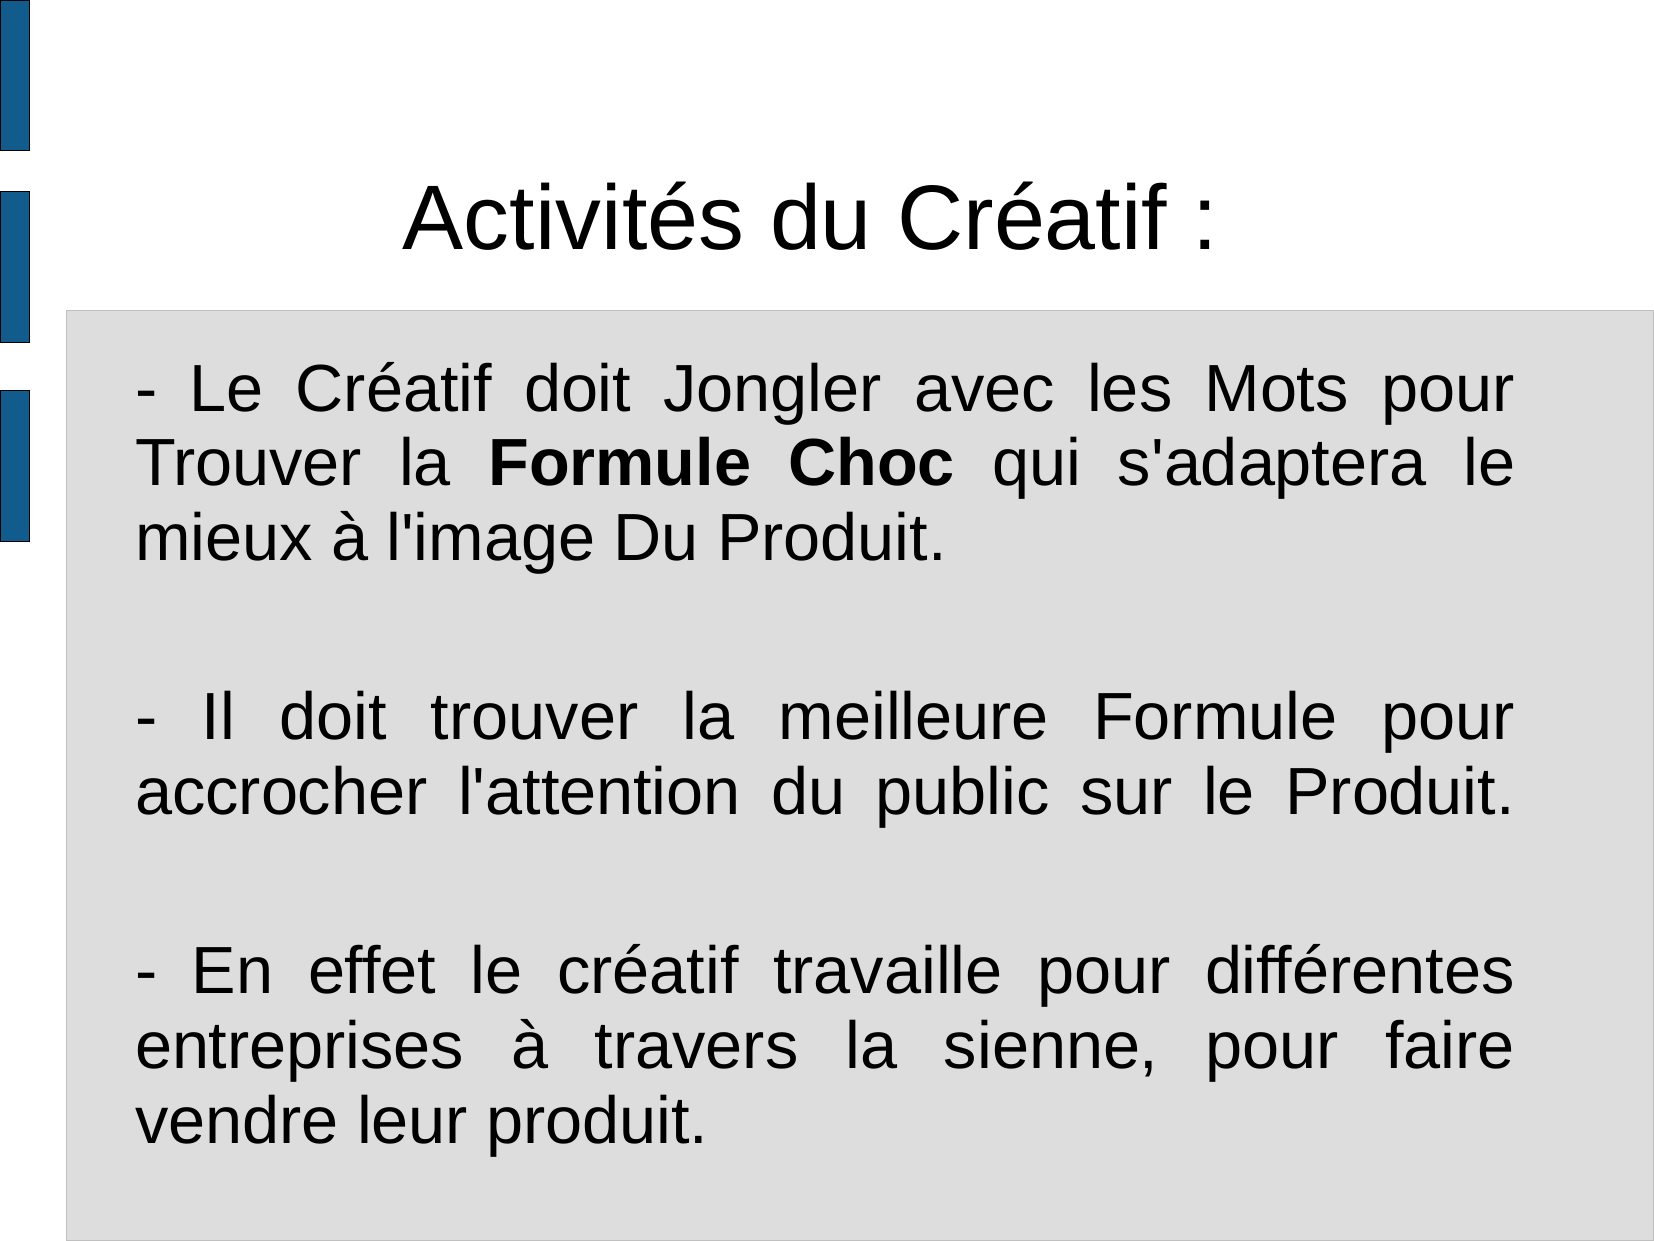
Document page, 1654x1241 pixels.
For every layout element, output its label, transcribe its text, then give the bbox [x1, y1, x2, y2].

list - Le Créatif doit Jongler avec les Mots pour Trouver la Formule Choc qui s'adaptera le mieux à l'image Du Produit. - Il doit trouver la meilleure Formule pour accrocher l'attention du public sur le Produit. - En effet le créatif travaille pour différentes entreprises à travers la sienne, pour faire vendre leur produit. [134, 350, 1516, 1158]
title Activités du Créatif : [88, 114, 1534, 322]
